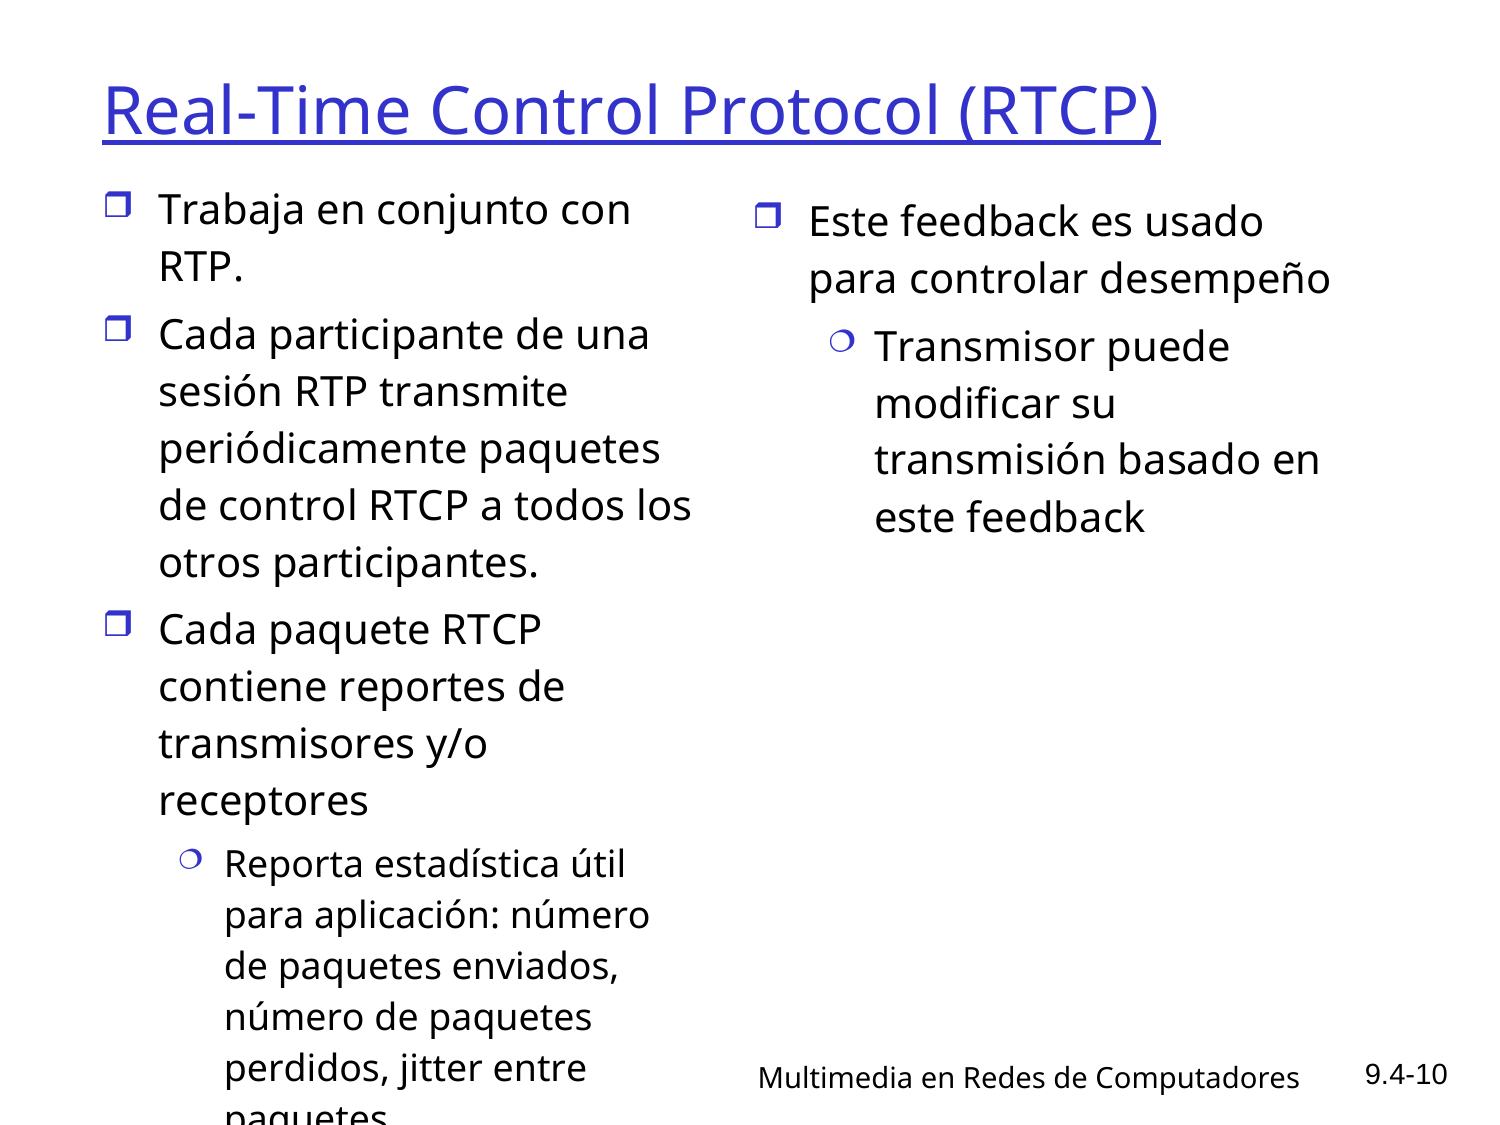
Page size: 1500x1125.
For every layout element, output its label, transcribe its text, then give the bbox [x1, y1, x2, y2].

title Real-Time Control Protocol (RTCP) [87, 37, 1363, 181]
list Este feedback es usado para controlar desempeño Transmisor puede modificar su transmisión basado en este feedback [737, 184, 1363, 990]
list Trabaja en conjunto con RTP. Cada participante de una sesión RTP transmite periódicamente paquetes de control RTCP a todos los otros participantes. Cada paquete RTCP contiene reportes de transmisores y/o receptores Reporta estadística útil para aplicación: número de paquetes enviados, número de paquetes perdidos, jitter entre paquetes. [87, 172, 713, 1072]
